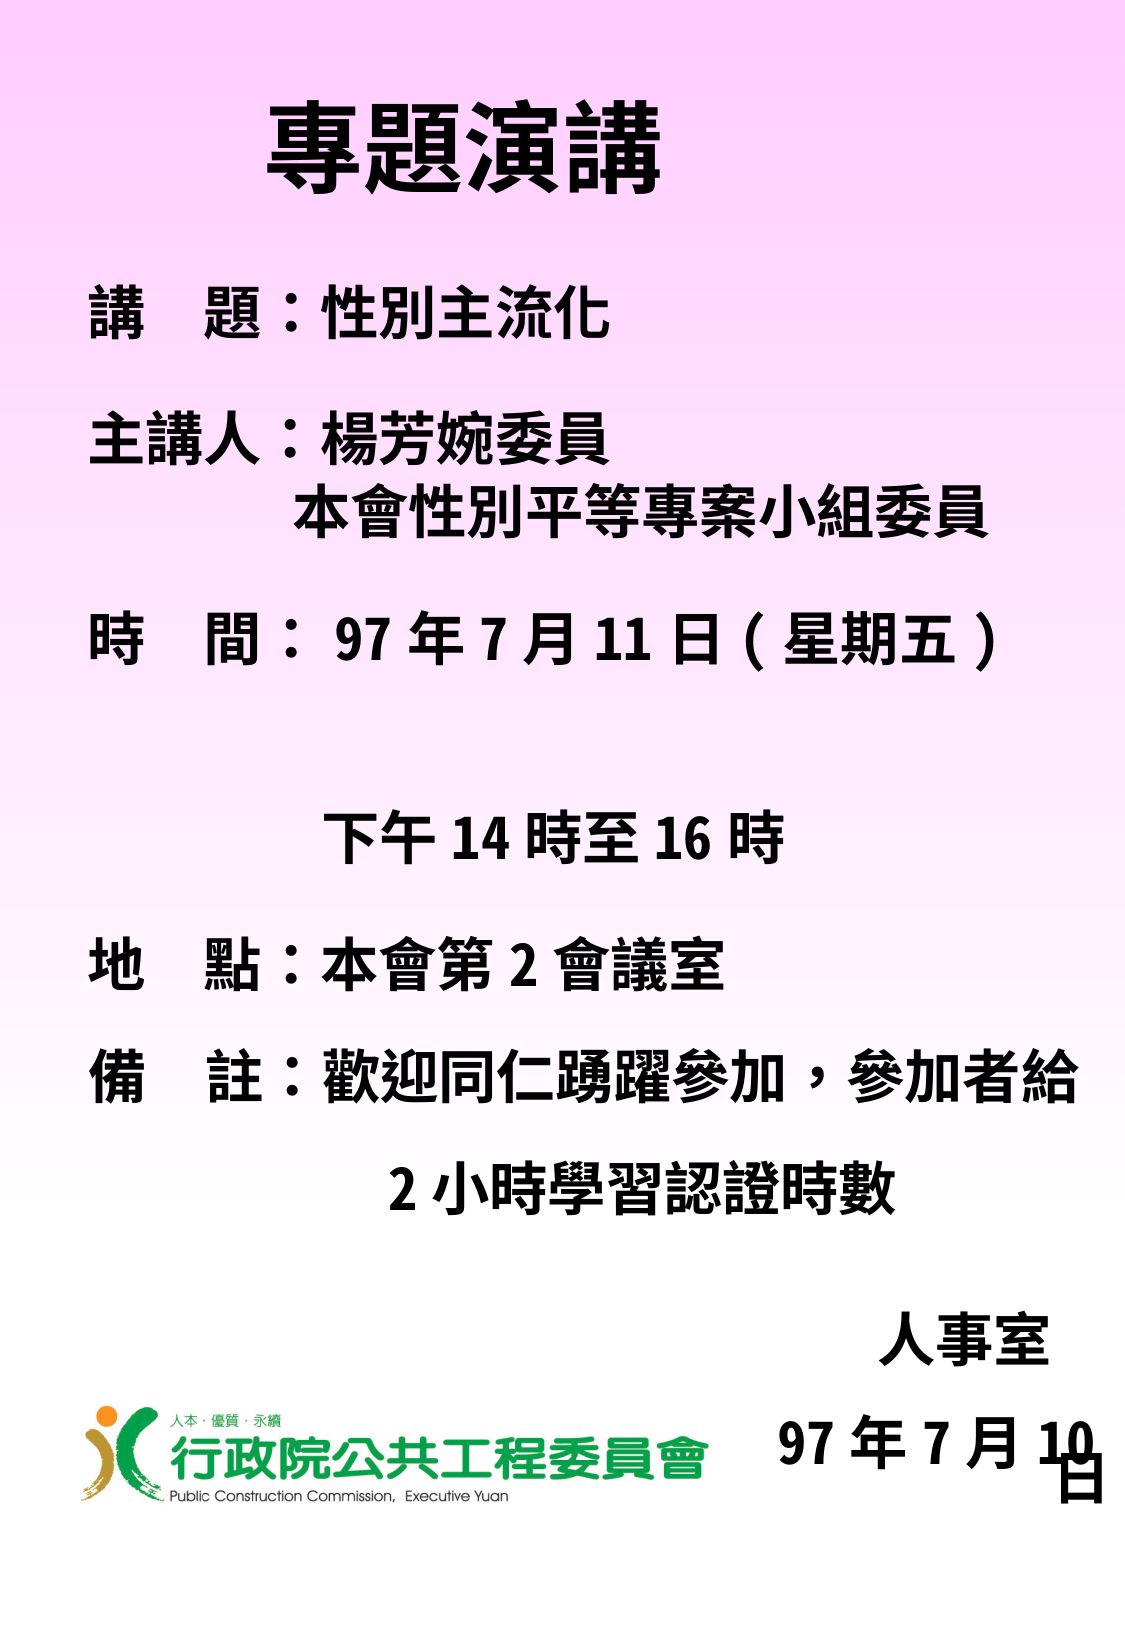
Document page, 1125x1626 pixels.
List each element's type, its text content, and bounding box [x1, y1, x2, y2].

subtitle 專題演講 講 題：性別主流化 主講人：楊芳婉委員 本會性別平等專案小組委員 時 間：97年7月11日(星期五) 下午14時至16時 地 點：本會第2會議室 備 註：歡迎同仁踴躍參加，參加者給 2小時學習認證時數 人事室 97年7月10日 [0, 0, 1125, 1206]
picture [75, 1399, 713, 1510]
